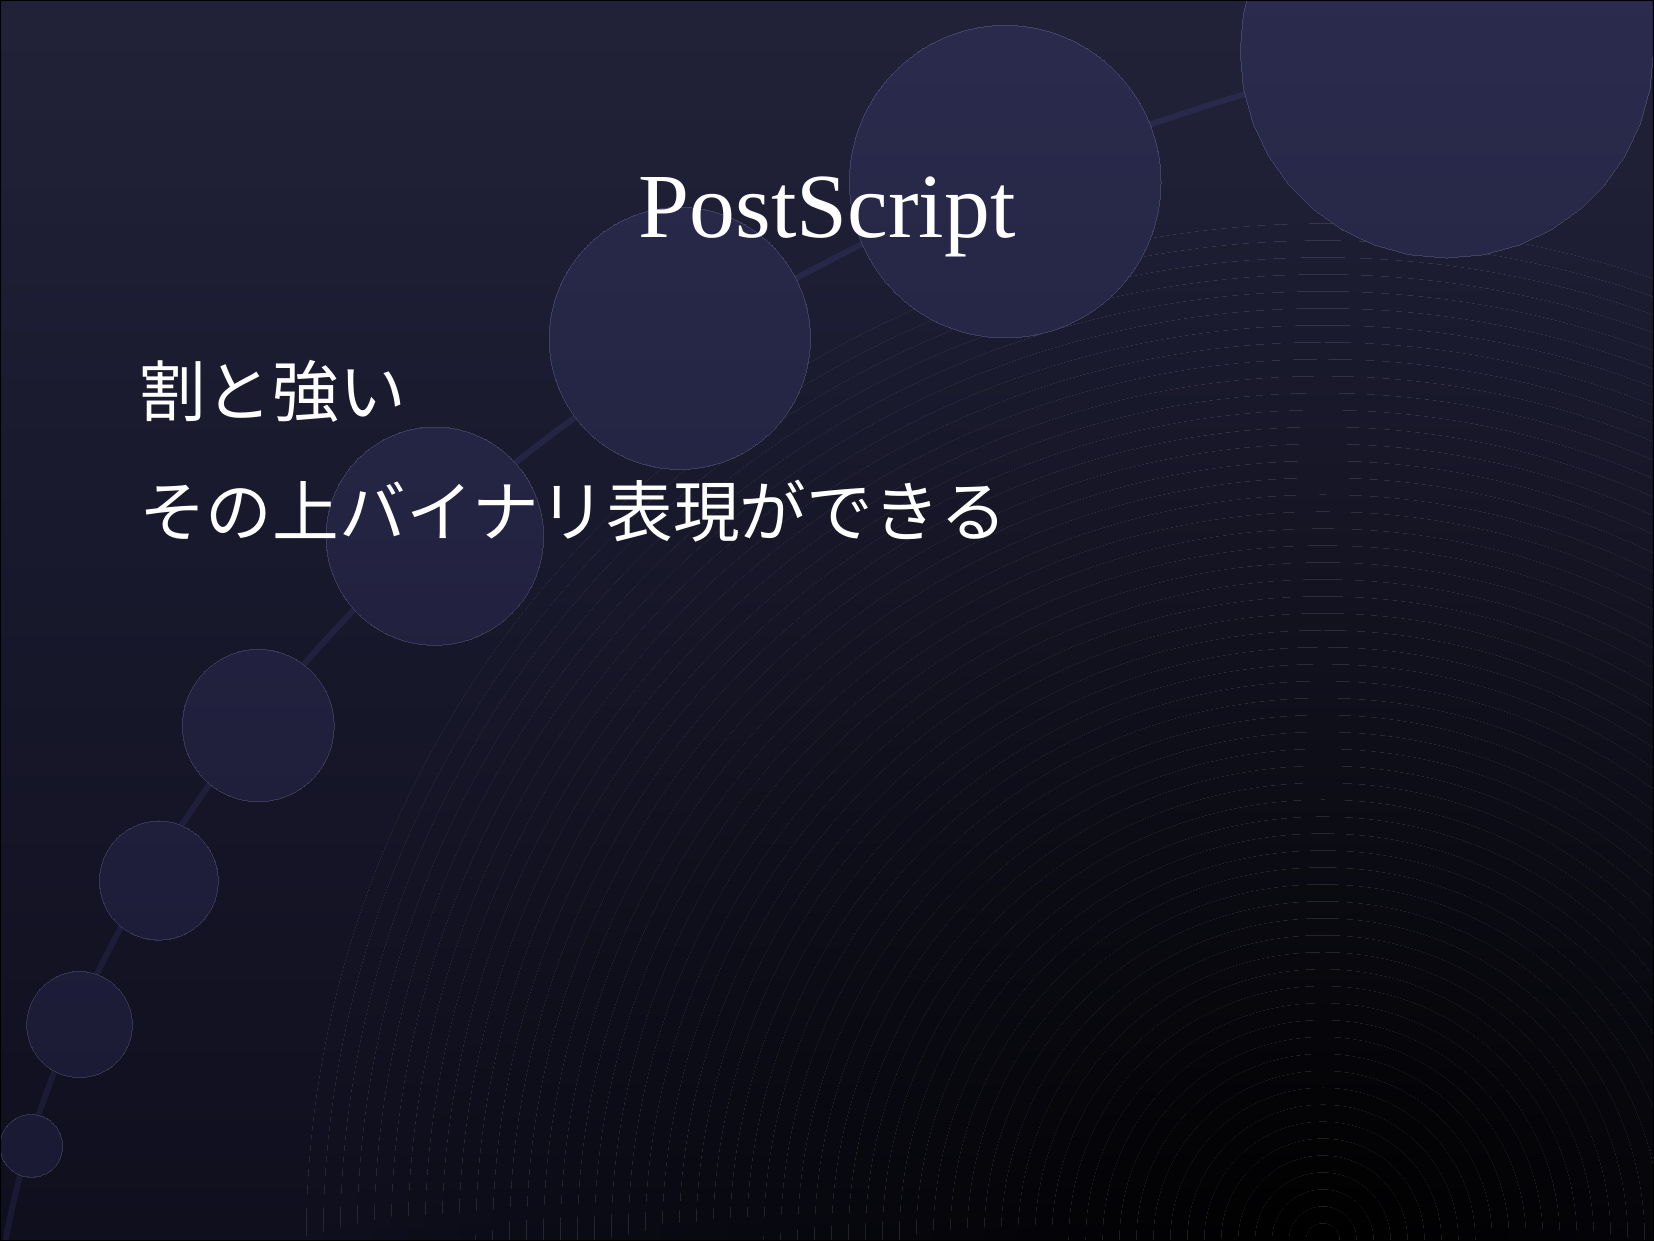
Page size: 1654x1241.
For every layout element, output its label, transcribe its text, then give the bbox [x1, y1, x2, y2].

list 割と強い その上バイナリ表現ができる [121, 344, 1534, 1127]
title PostScript [121, 102, 1534, 311]
